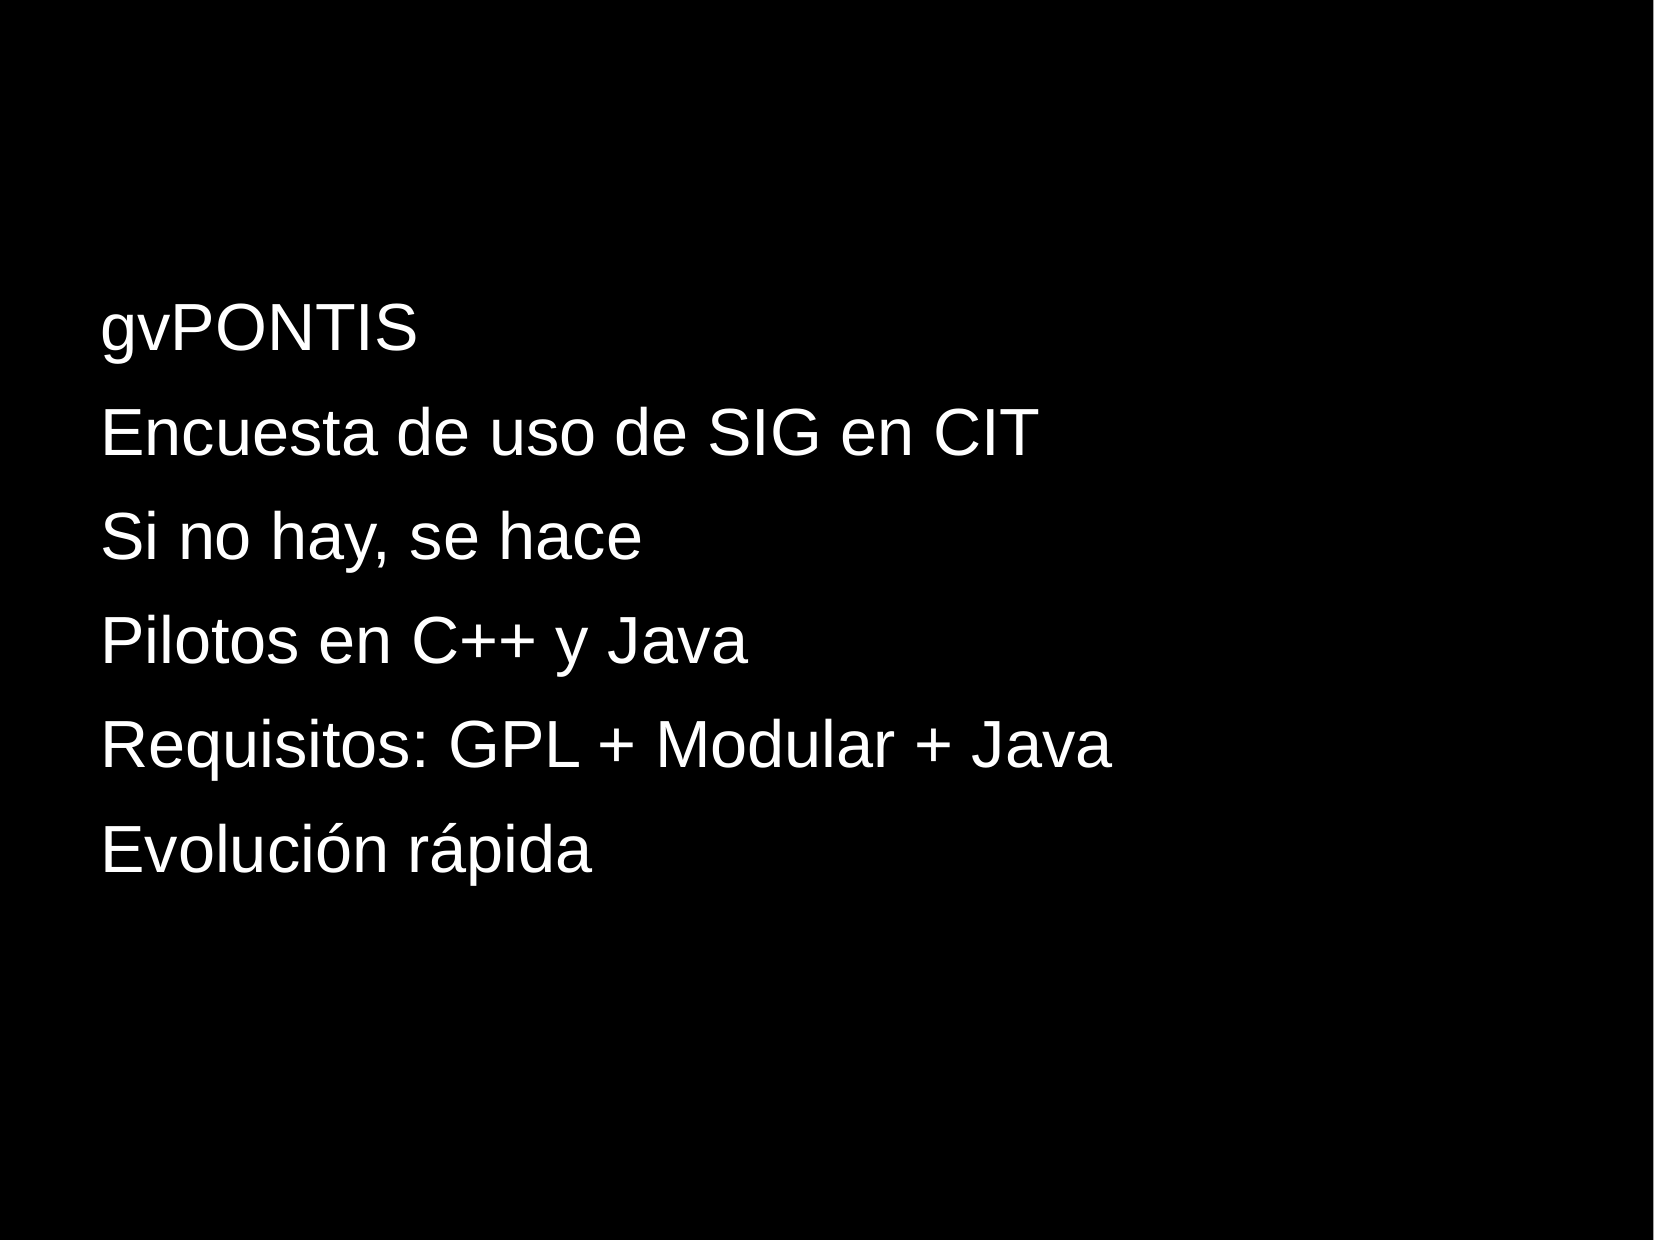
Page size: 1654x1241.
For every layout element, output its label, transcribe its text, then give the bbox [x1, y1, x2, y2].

list gvPONTIS Encuesta de uso de SIG en CIT Si no hay, se hace Pilotos en C++ y Java Requisitos: GPL + Modular + Java Evolución rápida [82, 290, 1571, 1094]
